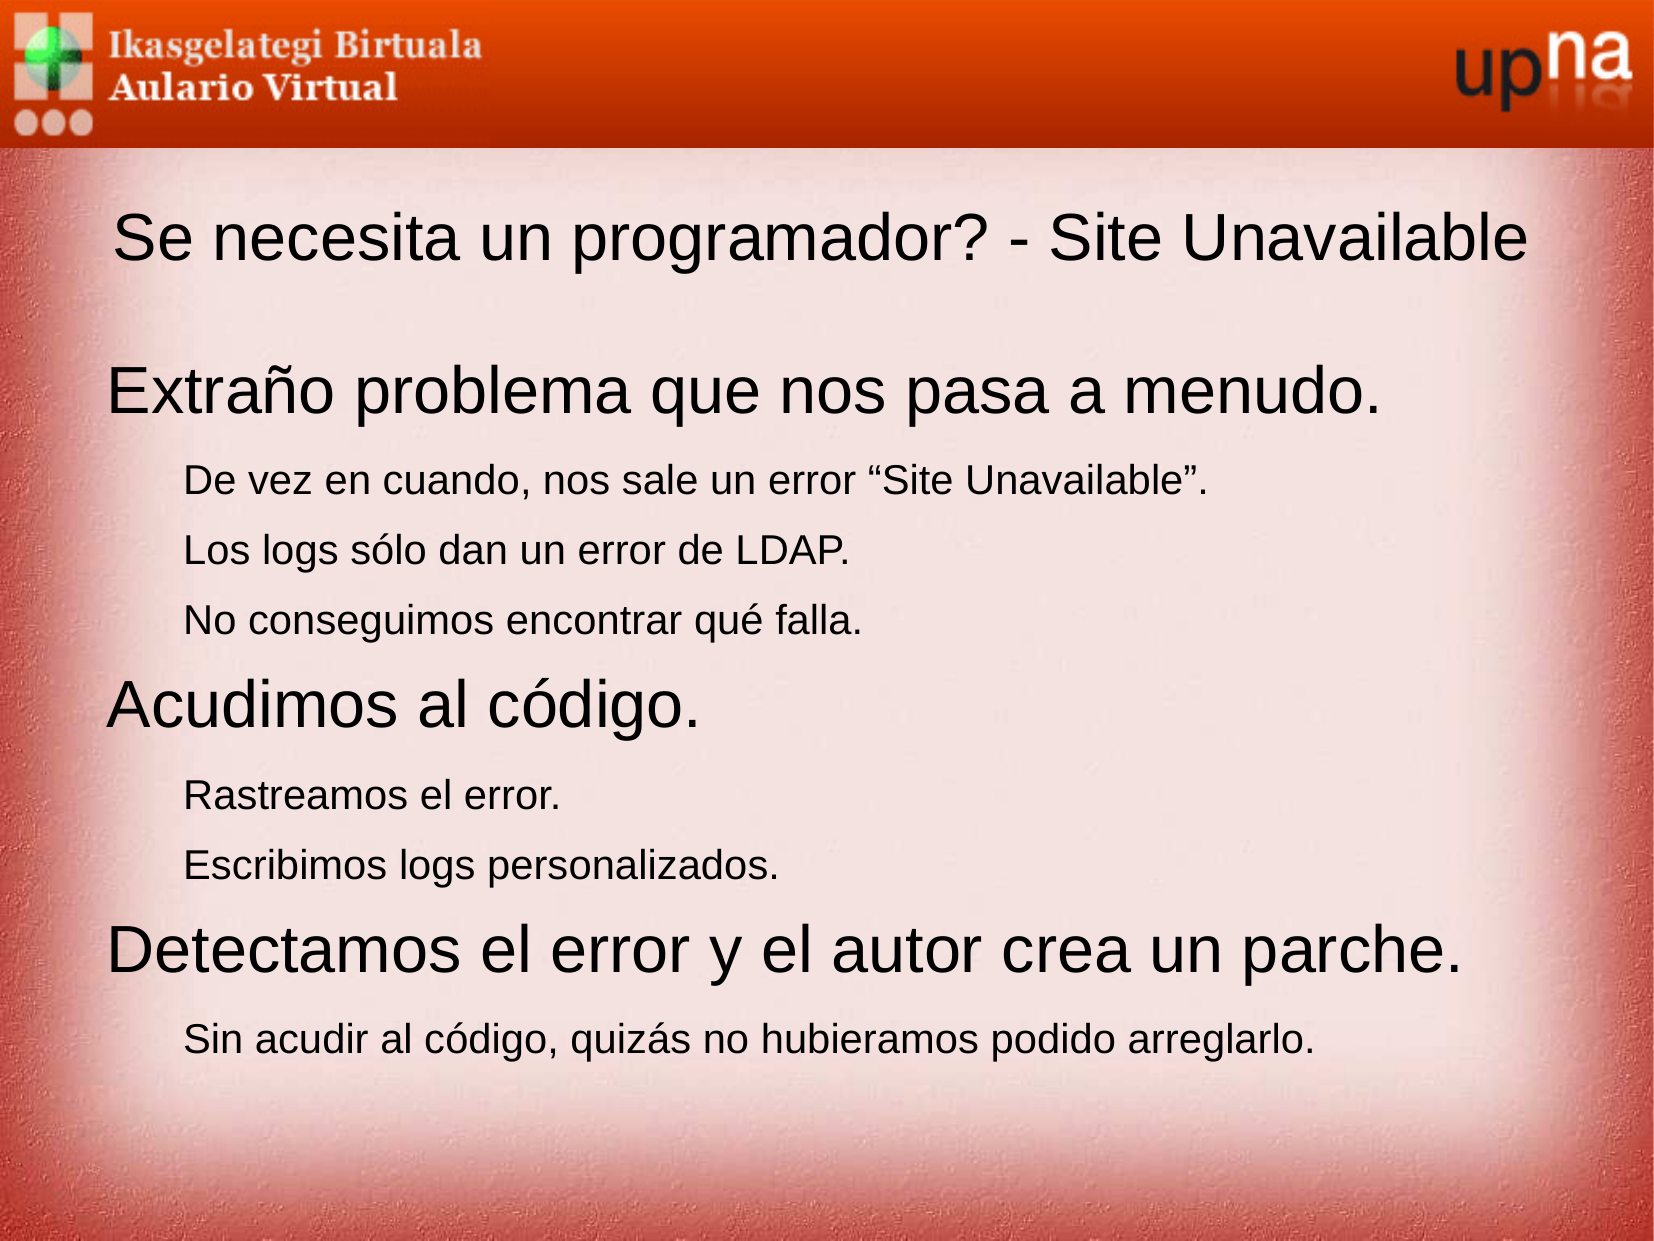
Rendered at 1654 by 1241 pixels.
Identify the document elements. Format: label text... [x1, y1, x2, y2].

title Se necesita un programador? - Site Unavailable [78, 148, 1566, 326]
picture [0, 0, 1654, 1241]
list Extraño problema que nos pasa a menudo. De vez en cuando, nos sale un error “Site Unavailable”. Los logs sólo dan un error de LDAP. No conseguimos encontrar qué falla. Acudimos al código. Rastreamos el error. Escribimos logs personalizados. Detectamos el error y el autor crea un parche. Sin acudir al código, quizás no hubieramos podido arreglarlo. [88, 352, 1577, 1093]
